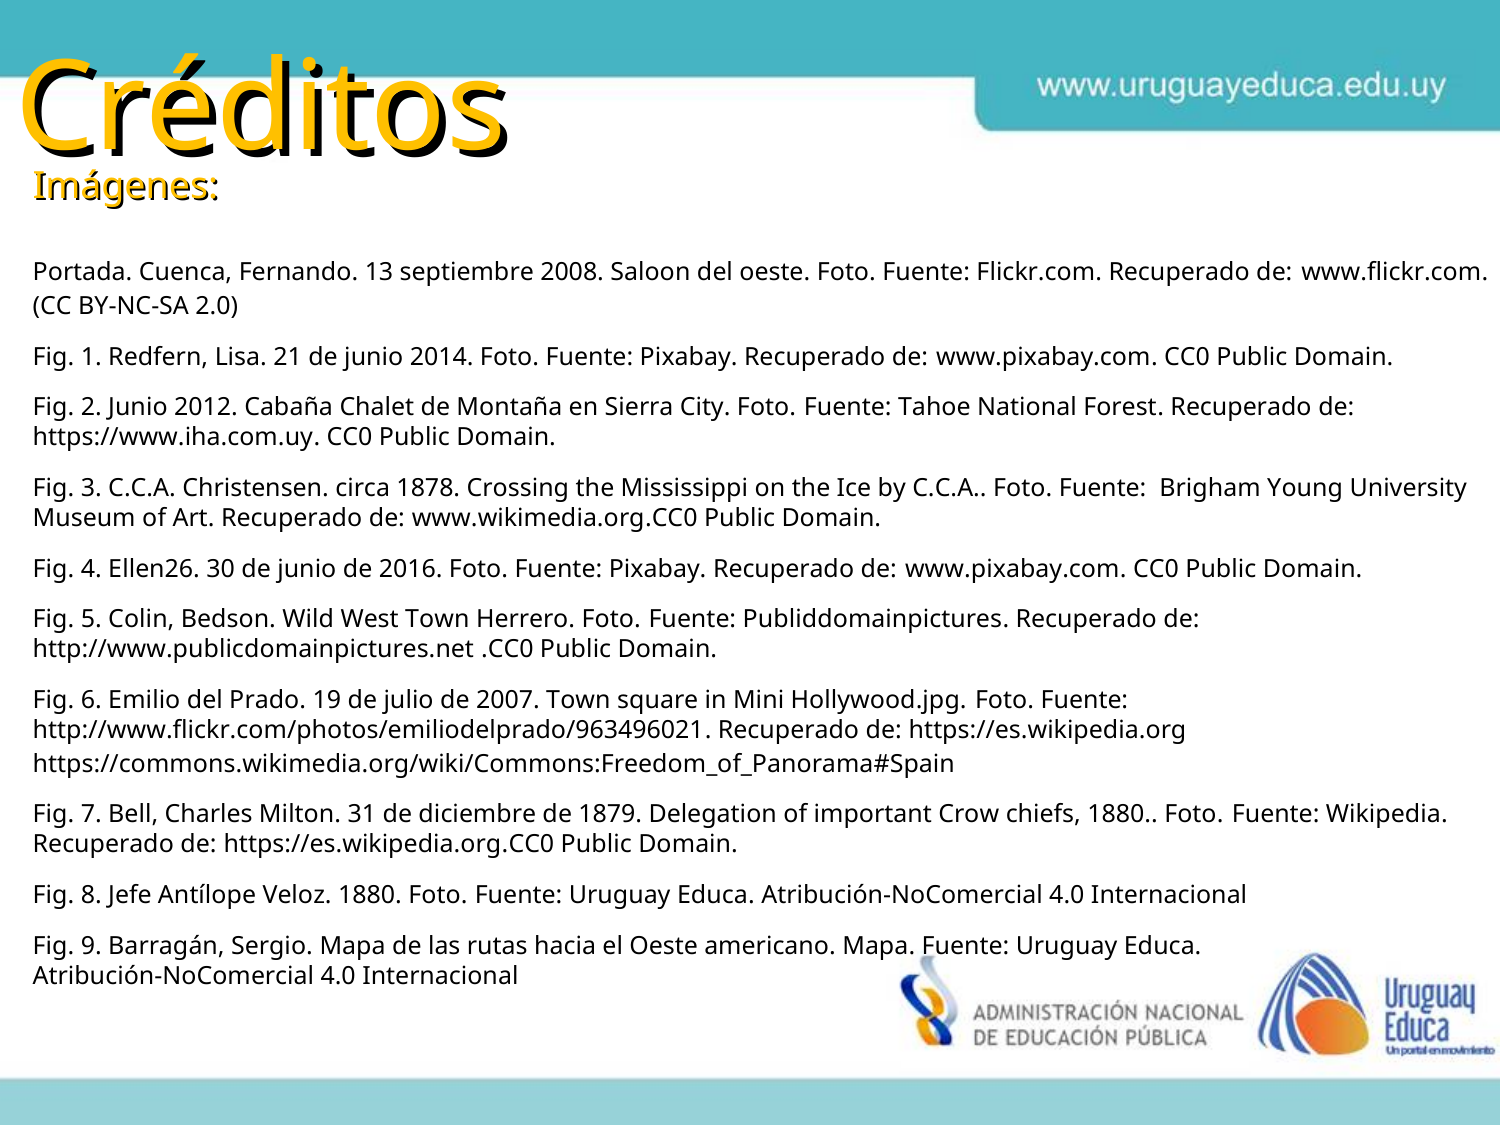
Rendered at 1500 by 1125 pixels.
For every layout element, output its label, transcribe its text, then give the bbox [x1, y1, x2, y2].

title Créditos [0, 0, 1055, 207]
list Imágenes: Portada. Cuenca, Fernando. 13 septiembre 2008. Saloon del oeste. Foto. Fuente: Flickr.com. Recuperado de: www.flickr.com. (CC BY-NC-SA 2.0) Fig. 1. Redfern, Lisa. 21 de junio 2014. Foto. Fuente: Pixabay. Recuperado de: www.pixabay.com. CC0 Public Domain. Fig. 2. Junio 2012. Cabaña Chalet de Montaña en Sierra City. Foto. Fuente: Tahoe National Forest. Recuperado de: https://www.iha.com.uy. CC0 Public Domain. Fig. 3. C.C.A. Christensen. circa 1878. Crossing the Mississippi on the Ice by C.C.A.. Foto. Fuente: Brigham Young University Museum of Art. Recuperado de: www.wikimedia.org.CC0 Public Domain. Fig. 4. Ellen26. 30 de junio de 2016. Foto. Fuente: Pixabay. Recuperado de: www.pixabay.com. CC0 Public Domain. Fig. 5. Colin, Bedson. Wild West Town Herrero. Foto. Fuente: Publiddomainpictures. Recuperado de: http://www.publicdomainpictures.net .CC0 Public Domain. Fig. 6. Emilio del Prado. 19 de julio de 2007. Town square in Mini Hollywood.jpg. Foto. Fuente: http://www.flickr.com/photos/emiliodelprado/963496021. Recuperado de: https://es.wikipedia.org https://commons.wikimedia.org/wiki/Commons:Freedom_of_Panorama#Spain Fig. 7. Bell, Charles Milton. 31 de diciembre de 1879. Delegation of important Crow chiefs, 1880.. Foto. Fuente: Wikipedia. Recuperado de: https://es.wikipedia.org.CC0 Public Domain. Fig. 8. Jefe Antílope Veloz. 1880. Foto. Fuente: Uruguay Educa. Atribución-NoComercial 4.0 Internacional Fig. 9. Barragán, Sergio. Mapa de las rutas hacia el Oeste americano. Mapa. Fuente: Uruguay Educa. Atribución-NoComercial 4.0 Internacional [17, 162, 1500, 1041]
picture [0, 207, 1500, 1125]
picture [1055, 0, 1500, 162]
